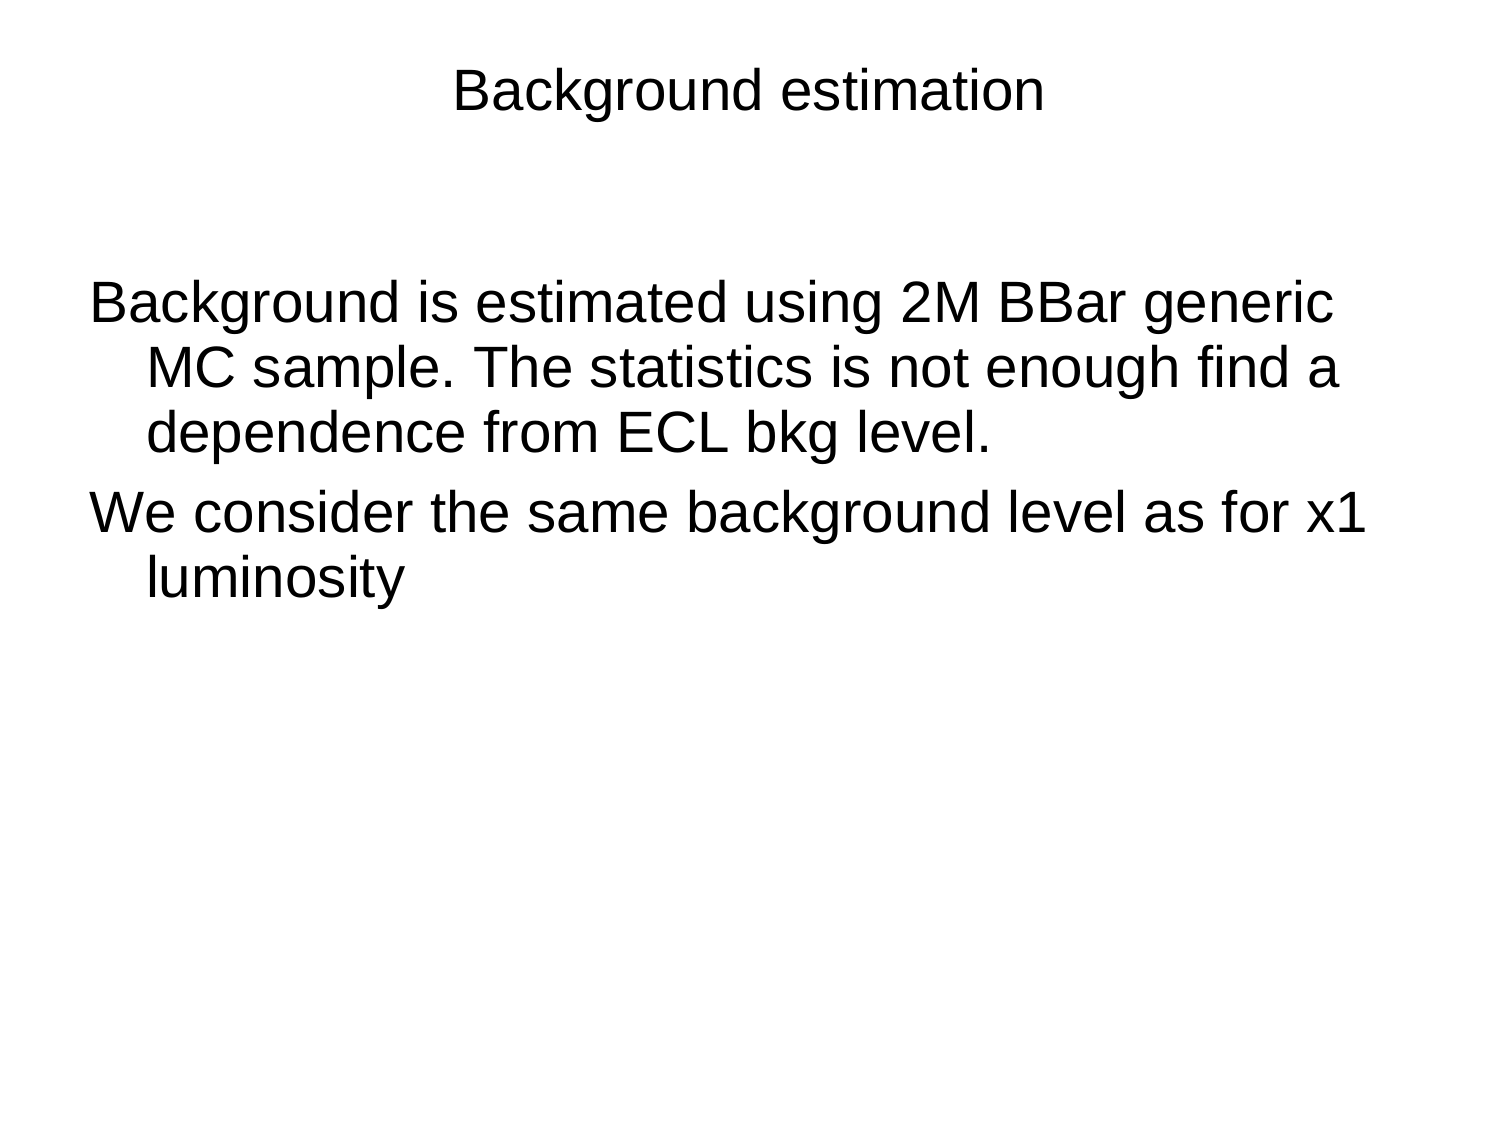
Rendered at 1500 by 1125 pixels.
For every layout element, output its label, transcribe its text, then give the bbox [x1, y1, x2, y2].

title Background estimation [75, 37, 1426, 143]
list Background is estimated using 2M BBar generic MC sample. The statistics is not enough find a dependence from ECL bkg level. We consider the same background level as for x1 luminosity [75, 262, 1426, 1006]
